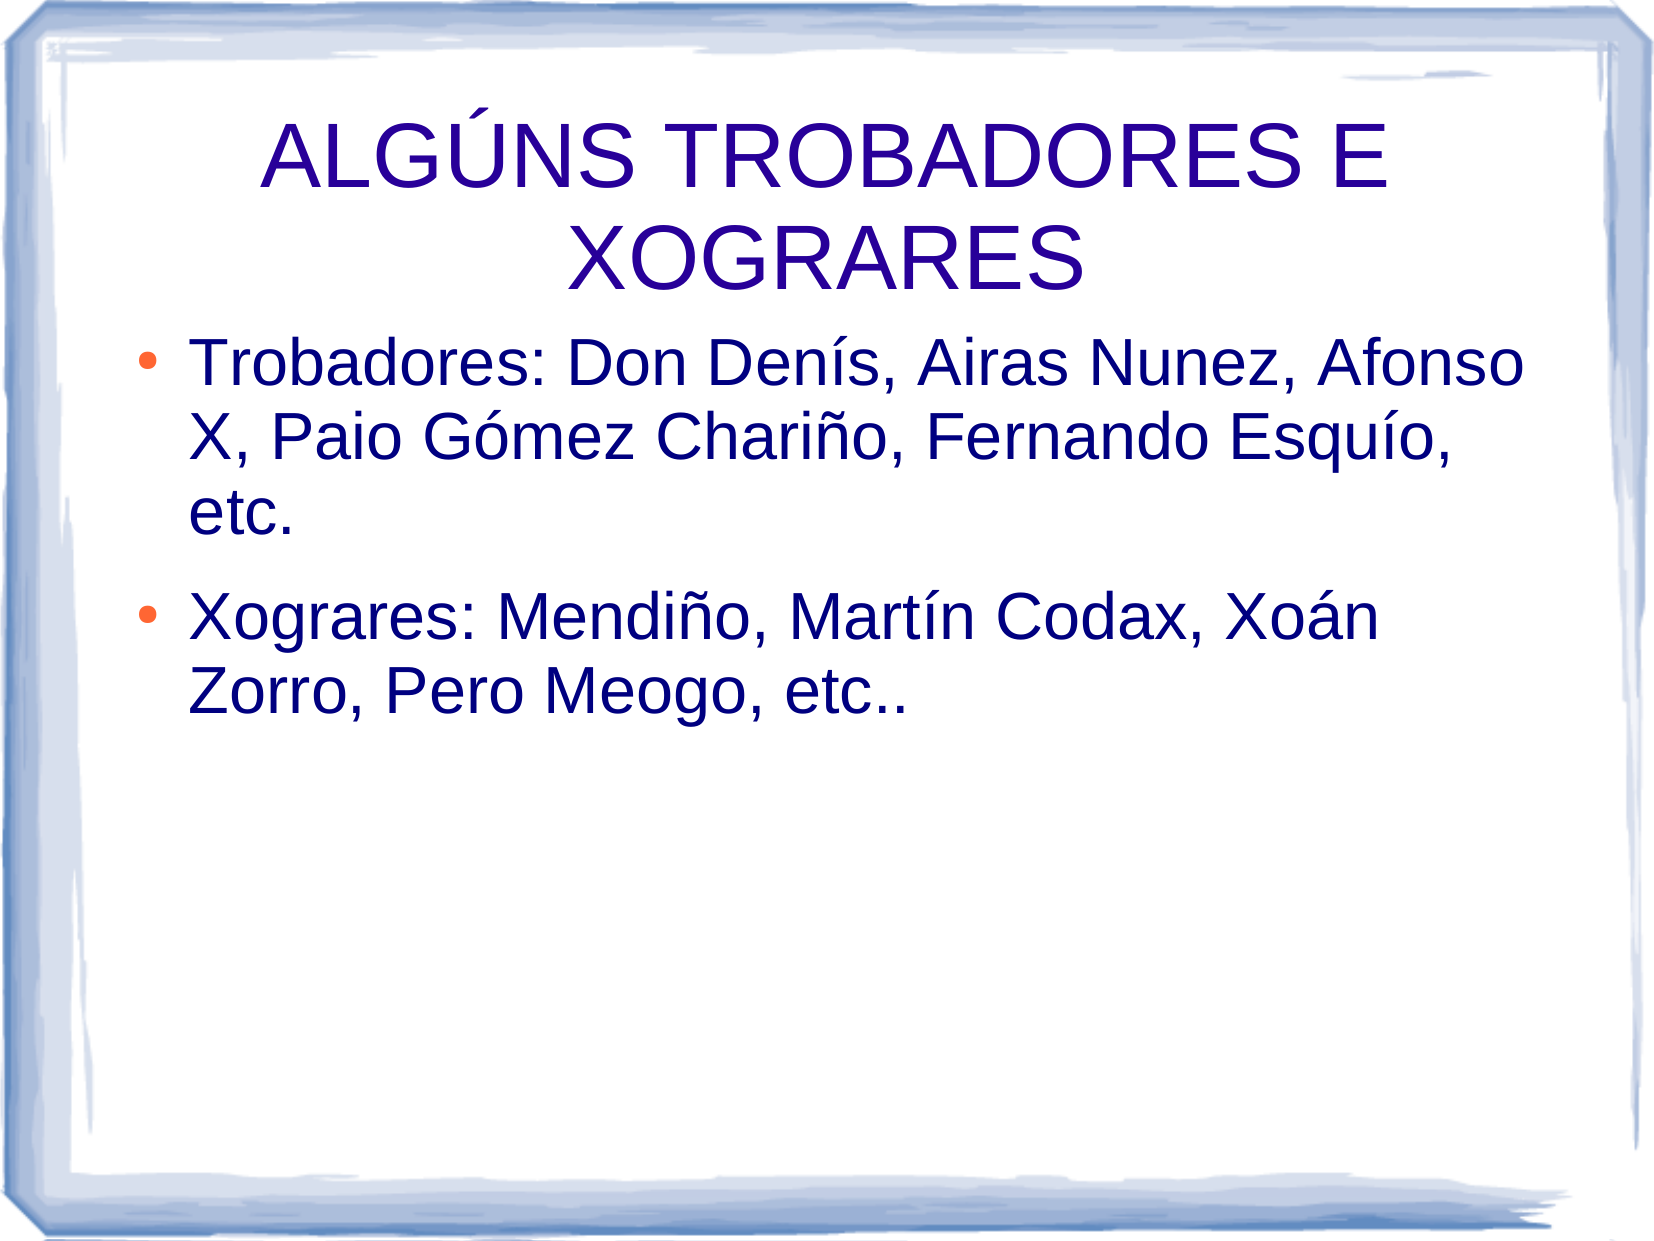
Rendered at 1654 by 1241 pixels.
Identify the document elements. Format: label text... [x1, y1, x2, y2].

picture [0, 0, 1654, 1241]
title ALGÚNS TROBADORES E XOGRARES [147, 104, 1506, 310]
list Trobadores: Don Denís, Airas Nunez, Afonso X, Paio Gómez Chariño, Fernando Esquío, etc. Xograres: Mendiño, Martín Codax, Xoán Zorro, Pero Meogo, etc.. [118, 324, 1571, 1045]
